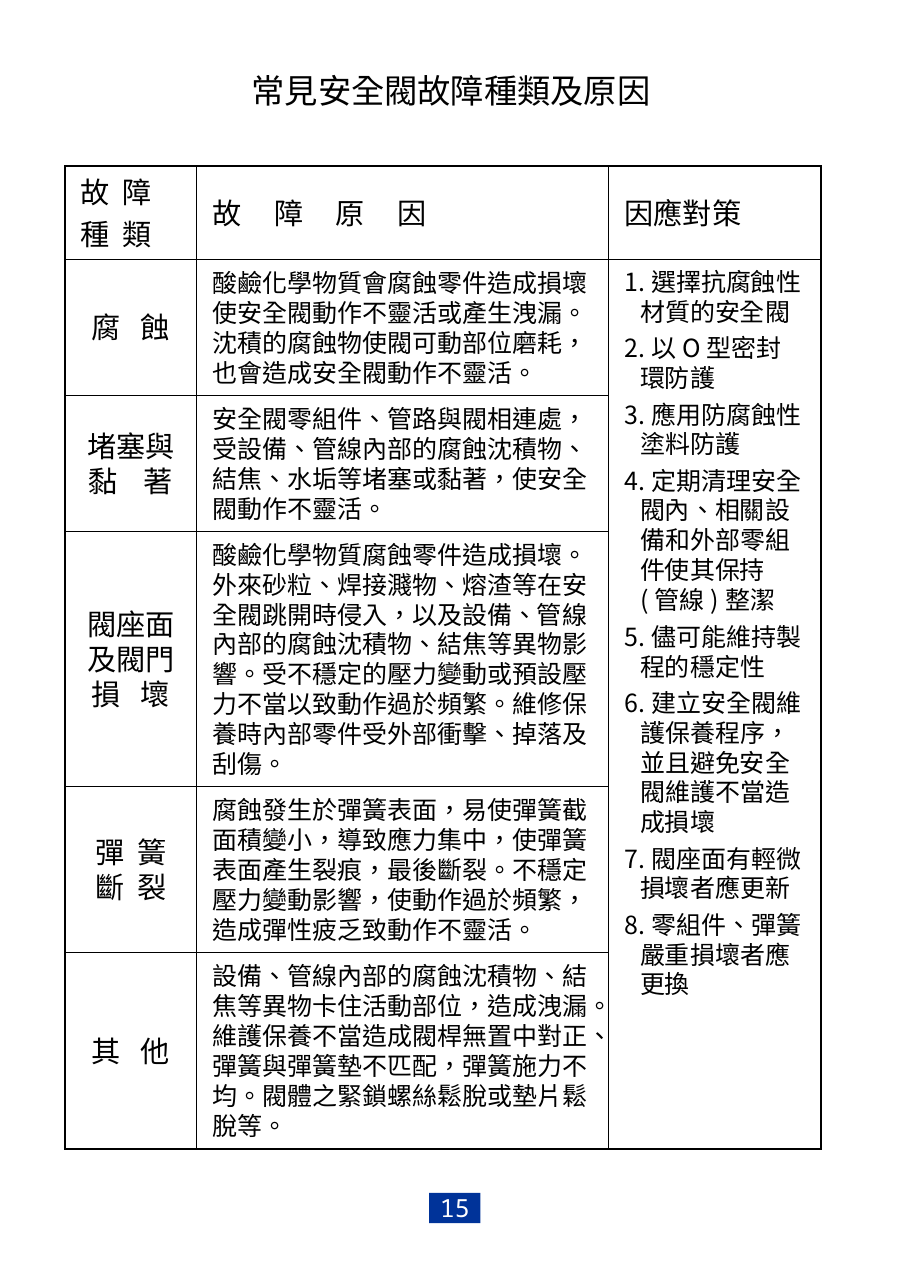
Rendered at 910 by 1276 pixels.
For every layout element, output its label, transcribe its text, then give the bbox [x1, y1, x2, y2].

table_cell 彈 簧 斷 裂 [66, 787, 196, 952]
table_cell 堵塞與黏 著 [66, 396, 196, 531]
table_header 故 障 種 類 [66, 167, 196, 259]
table_cell 安全閥零組件、管路與閥相連處，受設備、管線內部的腐蝕沈積物、結焦、水垢等堵塞或黏著，使安全閥動作不靈活。 [197, 396, 608, 531]
table_cell 設備、管線內部的腐蝕沈積物、結焦等異物卡住活動部位，造成洩漏。維護保養不當造成閥桿無置中對正、彈簧與彈簧墊不匹配，彈簧施力不均。閥體之緊鎖螺絲鬆脫或墊片鬆脫等。 [197, 953, 608, 1148]
table_cell 1.選擇抗腐蝕性材質的安全閥 2.以O型密封環防護 3.應用防腐蝕性塗料防護 4.定期清理安全閥內、相關設備和外部零組件使其保持(管線)整潔 5.儘可能維持製程的穩定性 6.建立安全閥維護保養程序，並且避免安全閥維護不當造成損壞 7.閥座面有輕微損壞者應更新 8.零組件、彈簧嚴重損壞者應更換 [609, 260, 820, 1148]
table_cell 其 他 [66, 953, 196, 1148]
table_header 故 障 原 因 [197, 167, 608, 259]
table_cell 腐蝕發生於彈簧表面，易使彈簧截面積變小，導致應力集中，使彈簧表面產生裂痕，最後斷裂。不穩定壓力變動影響，使動作過於頻繁，造成彈性疲乏致動作不靈活。 [197, 787, 608, 952]
table_cell 閥座面及閥門損 壞 [66, 532, 196, 786]
table_cell 腐 蝕 [66, 260, 196, 395]
table_cell 酸鹼化學物質腐蝕零件造成損壞。外來砂粒、焊接濺物、熔渣等在安全閥跳開時侵入，以及設備、管線內部的腐蝕沈積物、結焦等異物影響。受不穩定的壓力變動或預設壓力不當以致動作過於頻繁。維修保養時內部零件受外部衝擊、掉落及刮傷。 [197, 532, 608, 786]
text_box 常見安全閥故障種類及原因 [175, 62, 727, 119]
text_box 15 [429, 1192, 481, 1224]
table_header 因應對策 [609, 167, 820, 259]
table_cell 酸鹼化學物質會腐蝕零件造成損壞使安全閥動作不靈活或產生洩漏。沈積的腐蝕物使閥可動部位磨耗，也會造成安全閥動作不靈活。 [197, 260, 608, 395]
